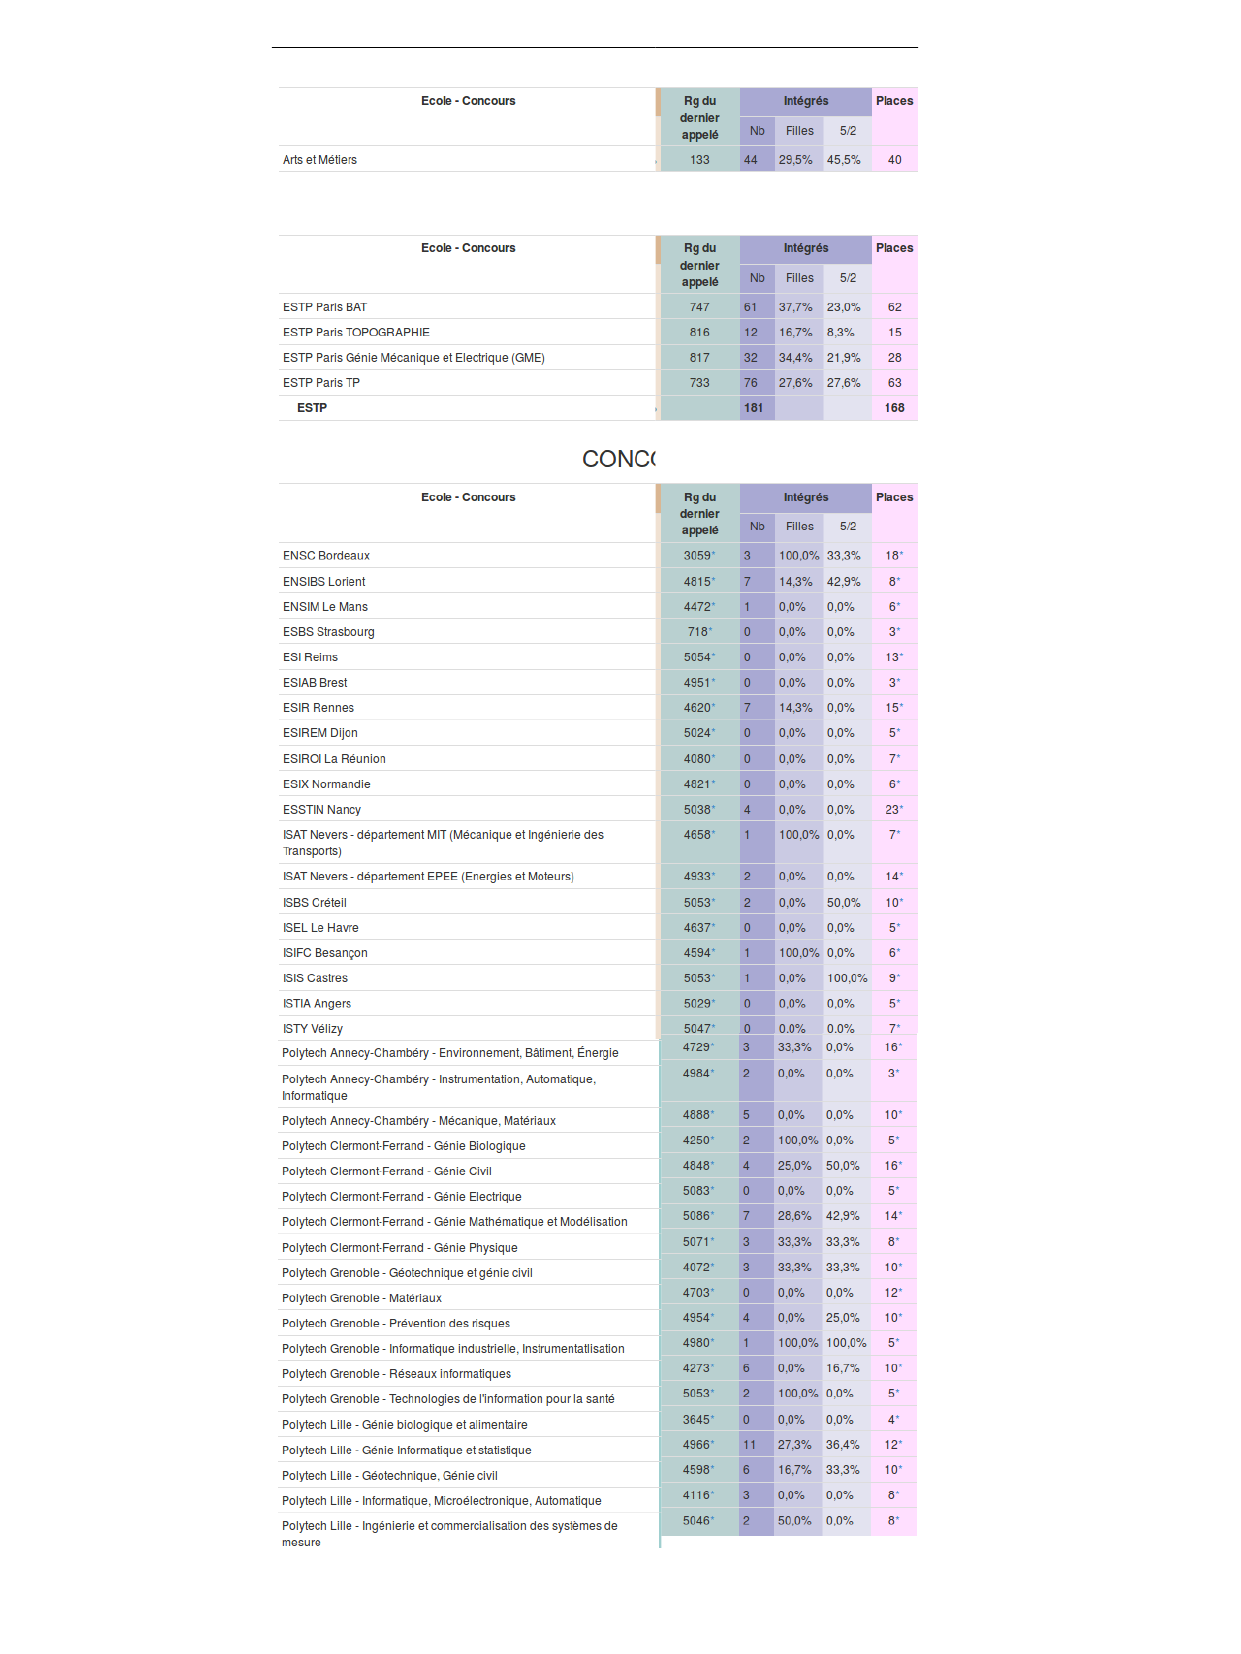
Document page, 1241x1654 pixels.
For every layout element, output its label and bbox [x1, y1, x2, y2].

picture [271, 47, 922, 1548]
